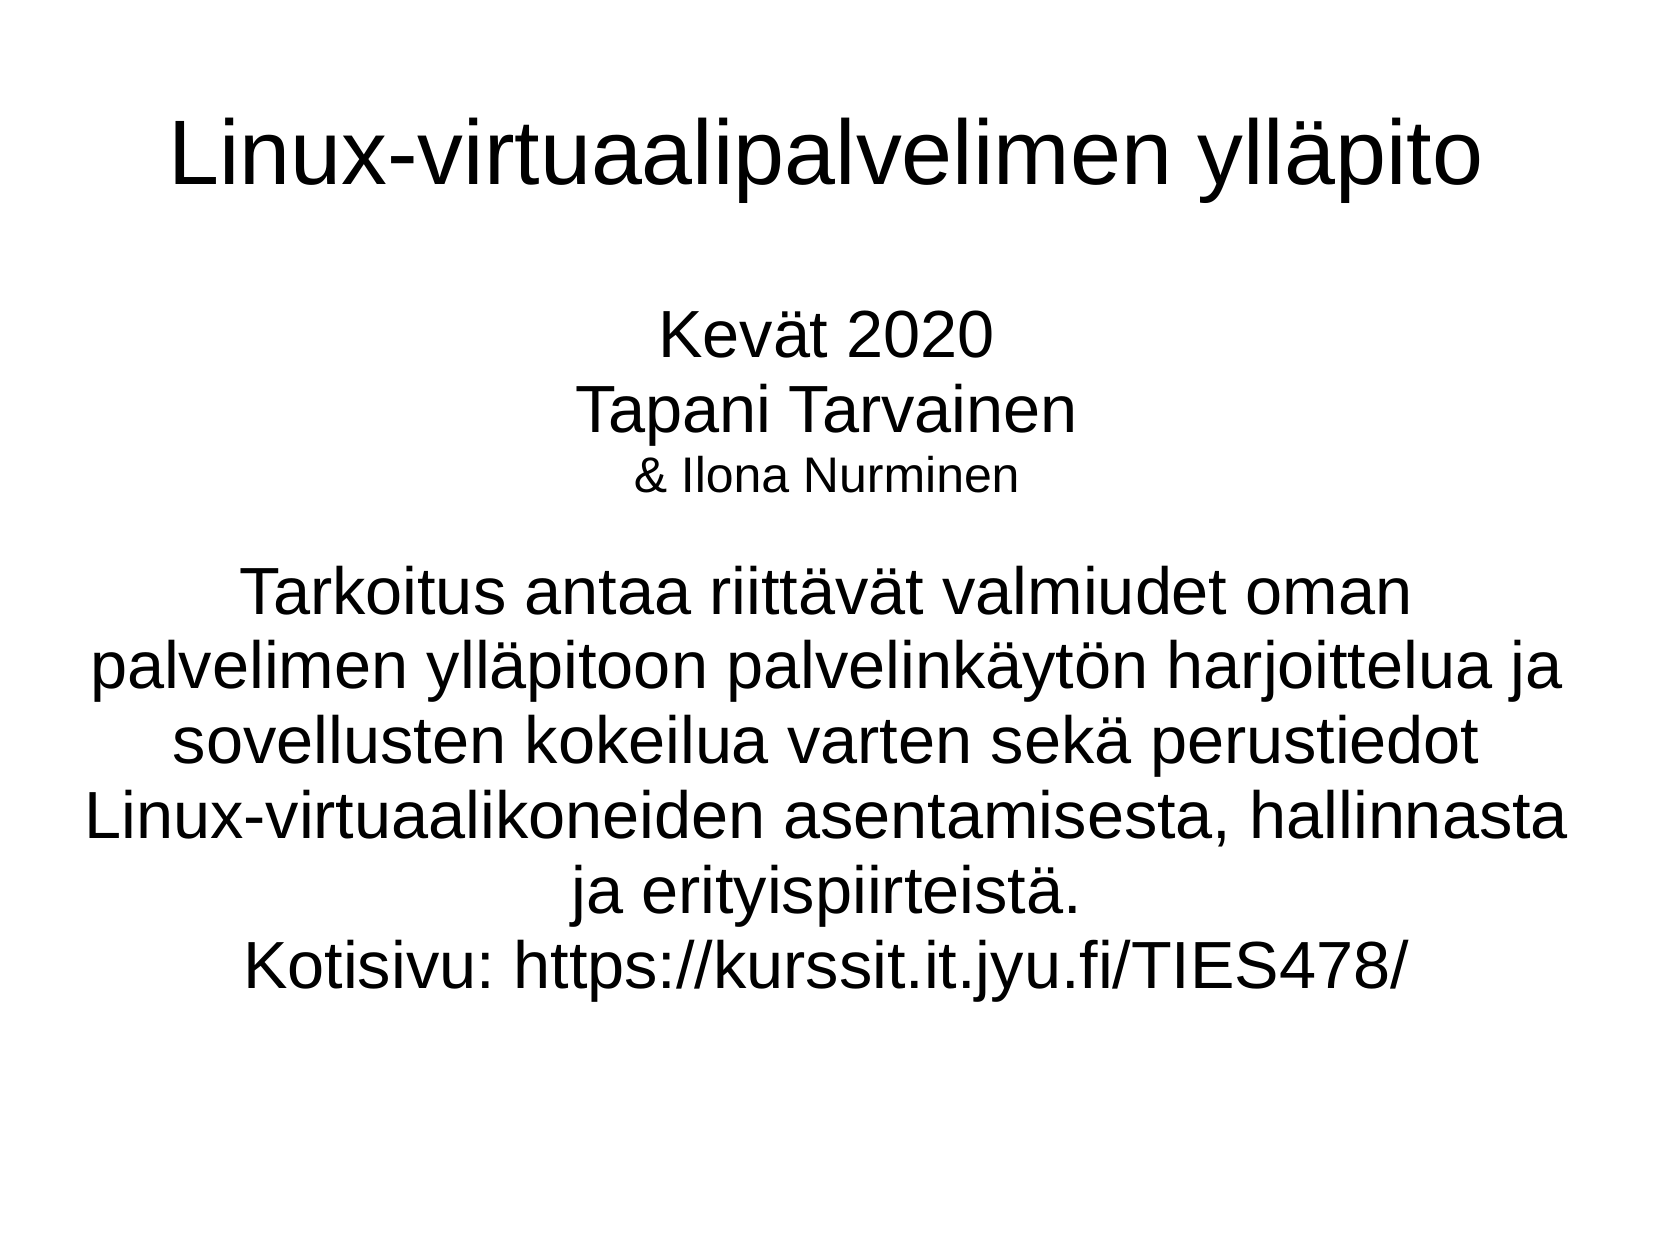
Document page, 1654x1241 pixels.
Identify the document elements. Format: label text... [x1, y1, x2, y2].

subtitle Kevät 2020 Tapani Tarvainen & Ilona Nurminen Tarkoitus antaa riittävät valmiudet oman palvelimen ylläpitoon palvelinkäytön harjoittelua ja sovellusten kokeilua varten sekä perustiedot Linux-virtuaalikoneiden asentamisesta, hallinnasta ja erityispiirteistä. Kotisivu: https://kurssit.it.jyu.fi/TIES478/ [82, 287, 1571, 1012]
title Linux-virtuaalipalvelimen ylläpito [82, 49, 1571, 257]
